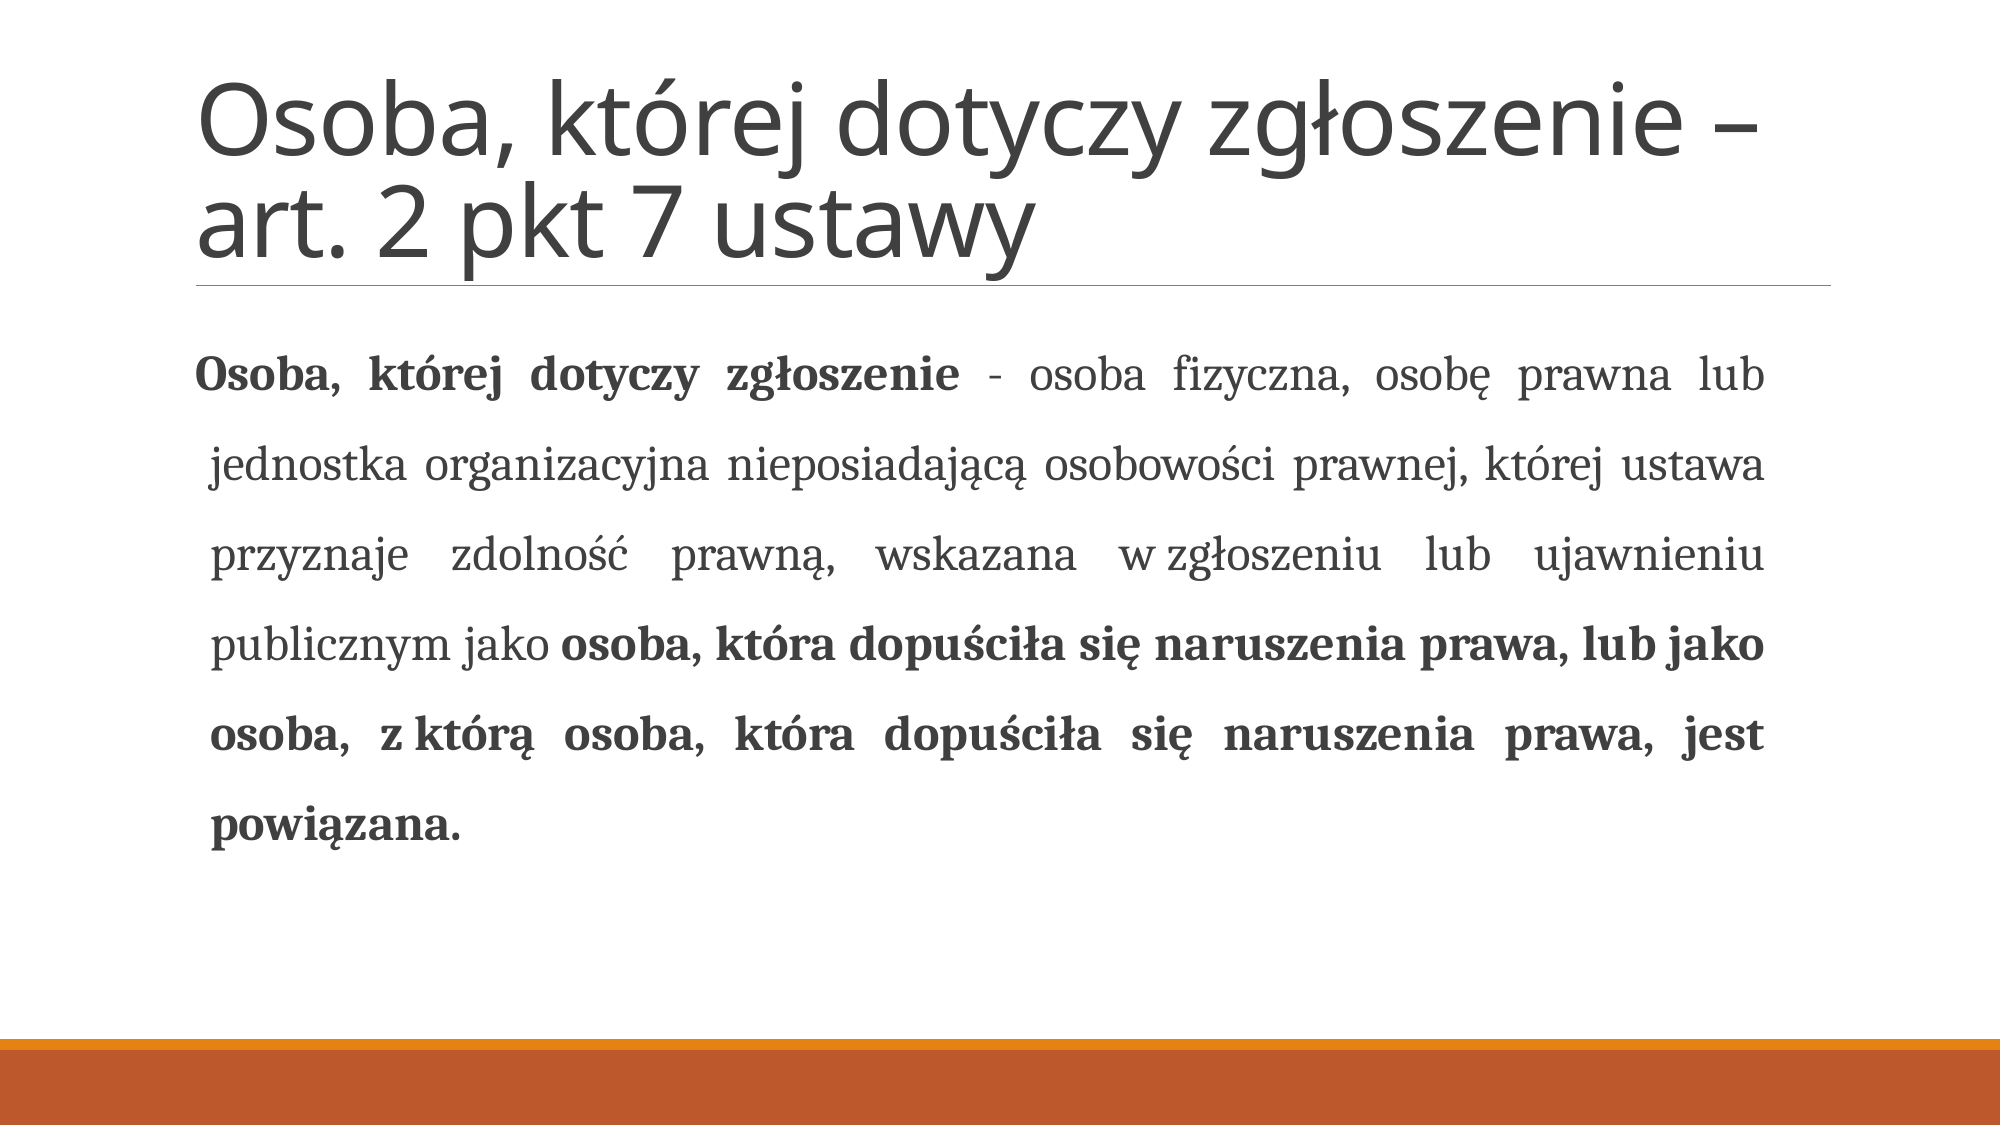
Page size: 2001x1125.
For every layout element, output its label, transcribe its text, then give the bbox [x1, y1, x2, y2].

list Osoba, której dotyczy zgłoszenie - osoba fizyczna, osobę prawna lub jednostka organizacyjna nieposiadającą osobowości prawnej, której ustawa przyznaje zdolność prawną, wskazana w zgłoszeniu lub ujawnieniu publicznym jako osoba, która dopuściła się naruszenia prawa, lub jako osoba, z którą osoba, która dopuściła się naruszenia prawa, jest powiązana. [180, 302, 1831, 963]
title Osoba, której dotyczy zgłoszenie – art. 2 pkt 7 ustawy [180, 47, 1831, 286]
